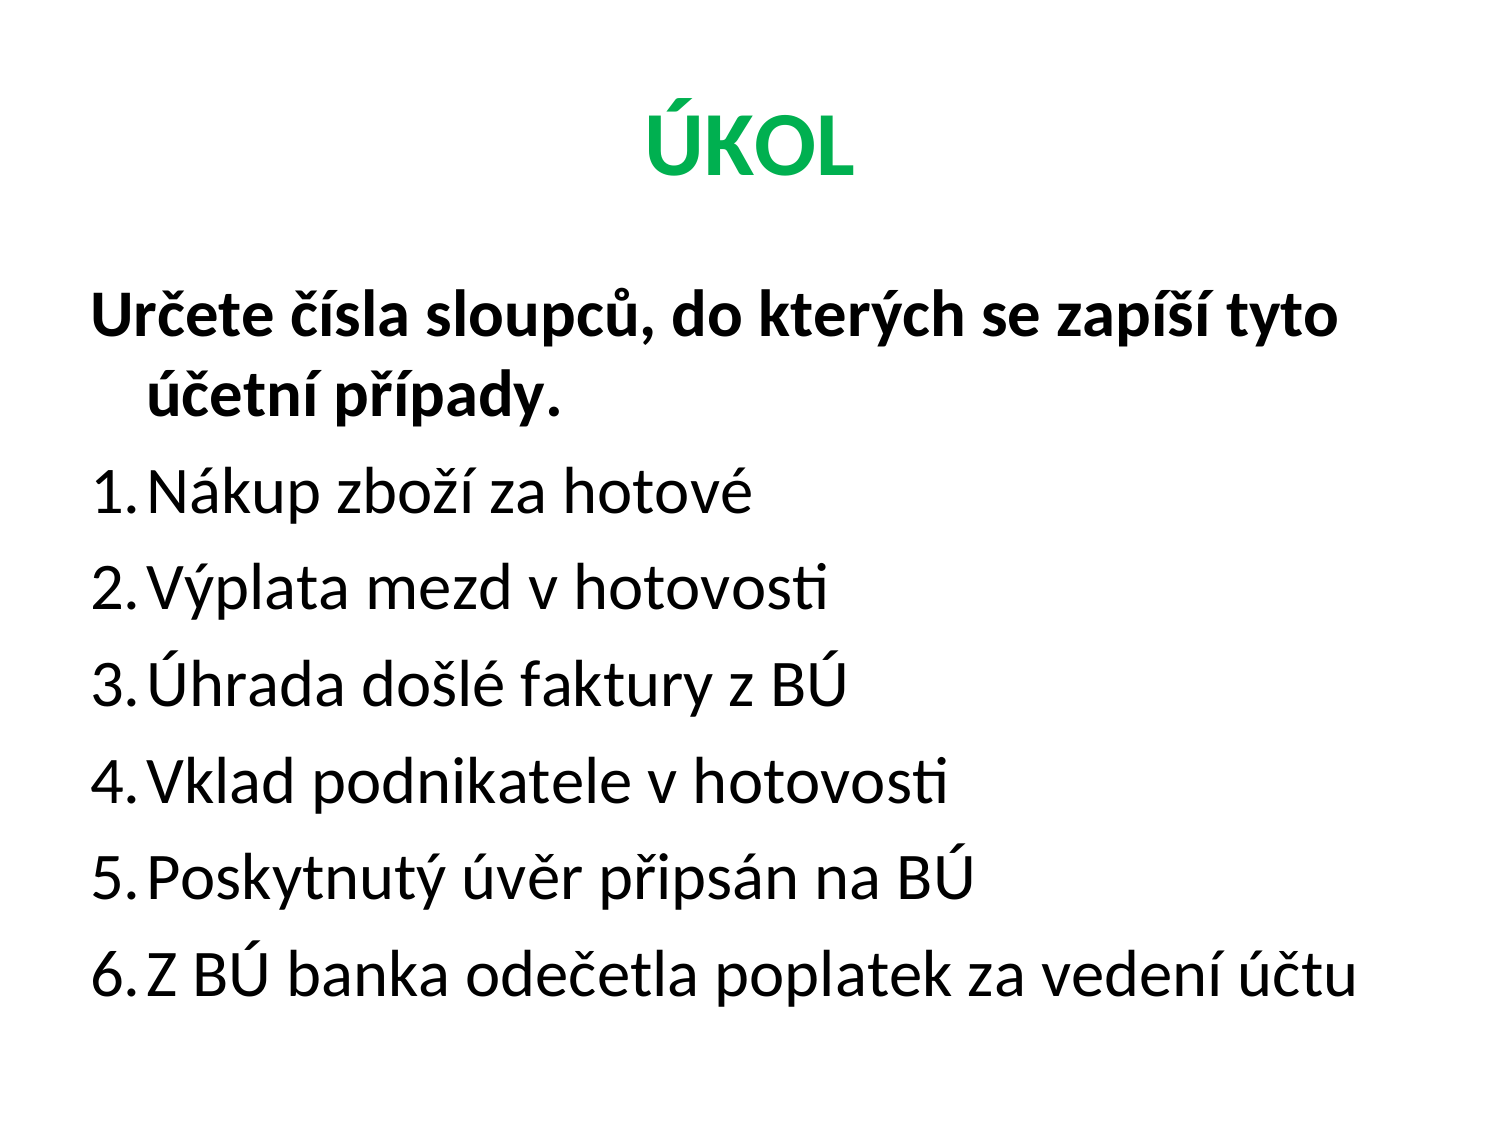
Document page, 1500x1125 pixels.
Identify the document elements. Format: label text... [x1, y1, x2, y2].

title ÚKOL [75, 45, 1426, 233]
list Určete čísla sloupců, do kterých se zapíší tyto účetní případy. Nákup zboží za hotové Výplata mezd v hotovosti Úhrada došlé faktury z BÚ Vklad podnikatele v hotovosti Poskytnutý úvěr připsán na BÚ Z BÚ banka odečetla poplatek za vedení účtu [75, 262, 1426, 1018]
